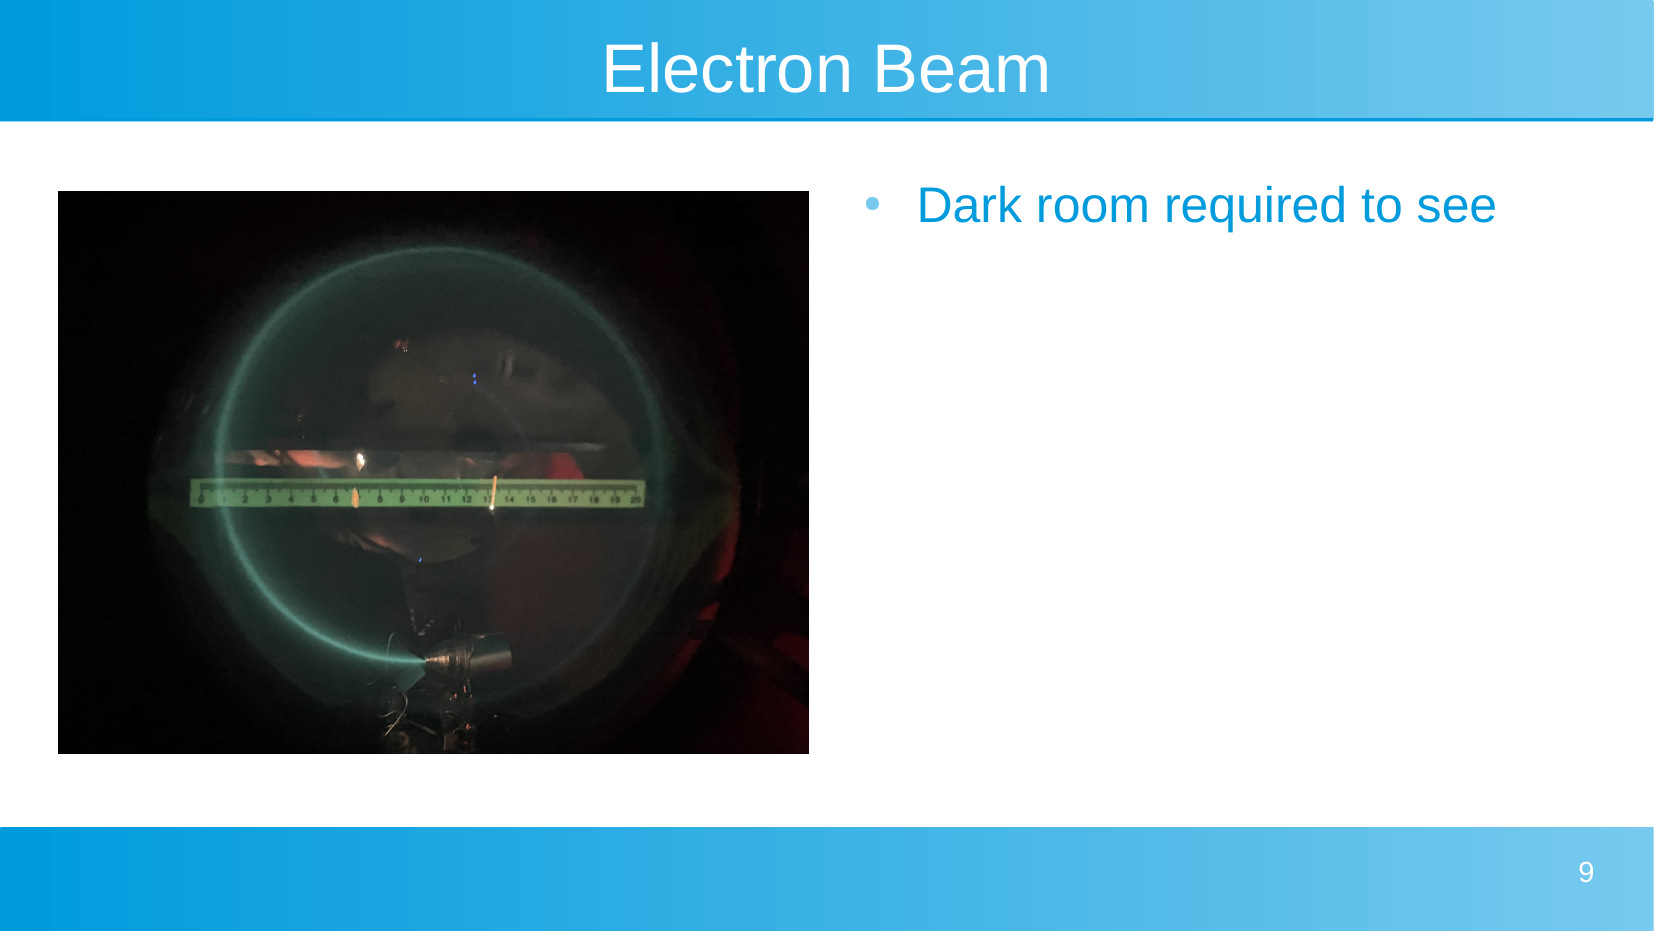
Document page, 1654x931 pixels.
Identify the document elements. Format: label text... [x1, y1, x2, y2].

list Dark room required to see [845, 177, 1596, 459]
picture [58, 191, 809, 754]
title Electron Beam [59, 29, 1595, 108]
